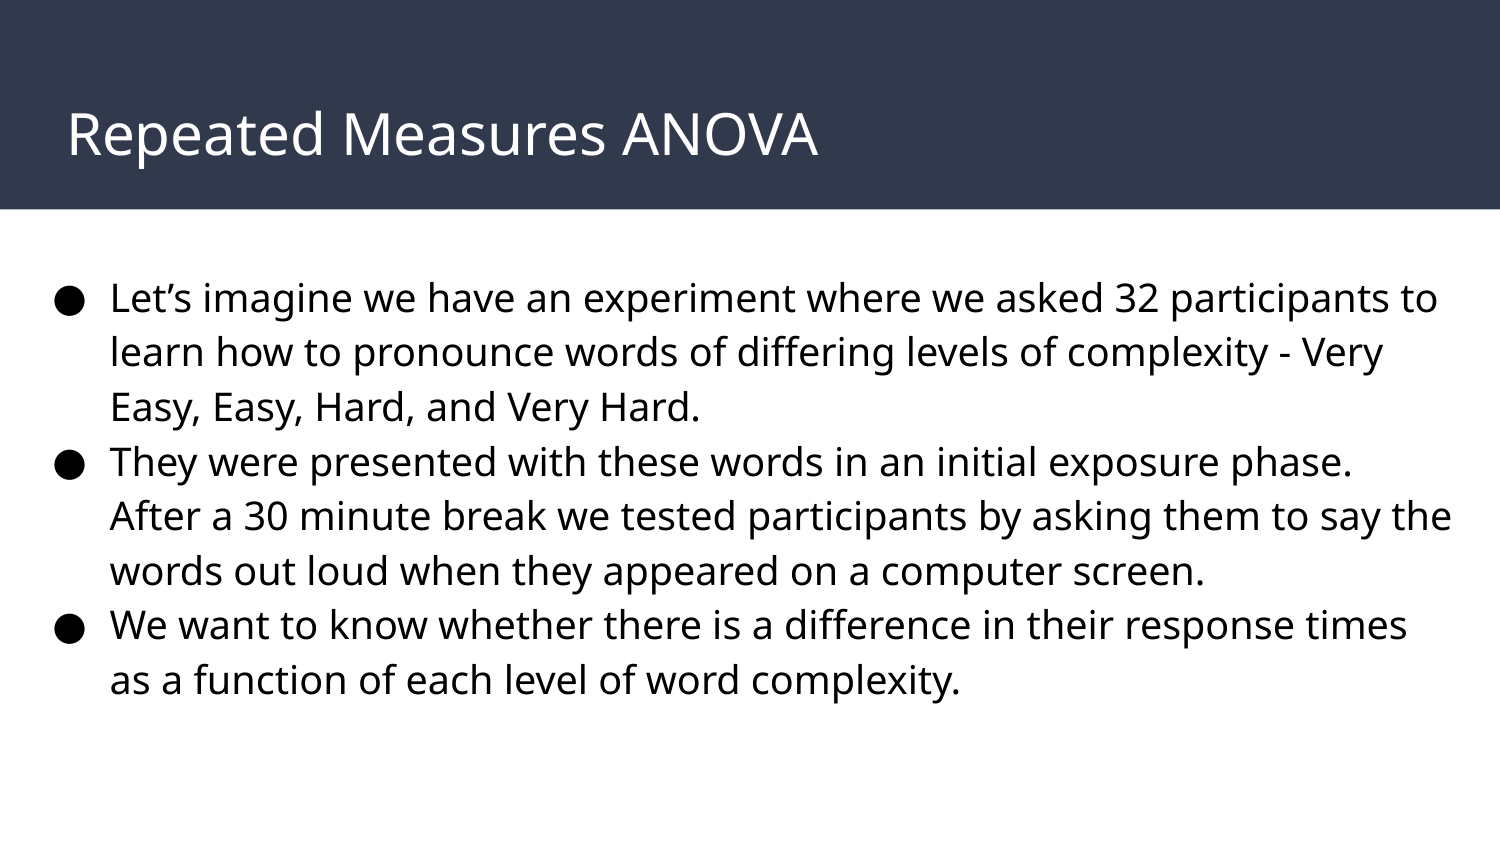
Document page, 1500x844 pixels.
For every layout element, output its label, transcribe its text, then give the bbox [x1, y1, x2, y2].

title Repeated Measures ANOVA [51, 82, 1449, 185]
text_box Let’s imagine we have an experiment where we asked 32 participants to learn how to pronounce words of differing levels of complexity - Very Easy, Easy, Hard, and Very Hard. They were presented with these words in an initial exposure phase. After a 30 minute break we tested participants by asking them to say the words out loud when they appeared on a computer screen. We want to know whether there is a difference in their response times as a function of each level of word complexity. [19, 250, 1472, 821]
